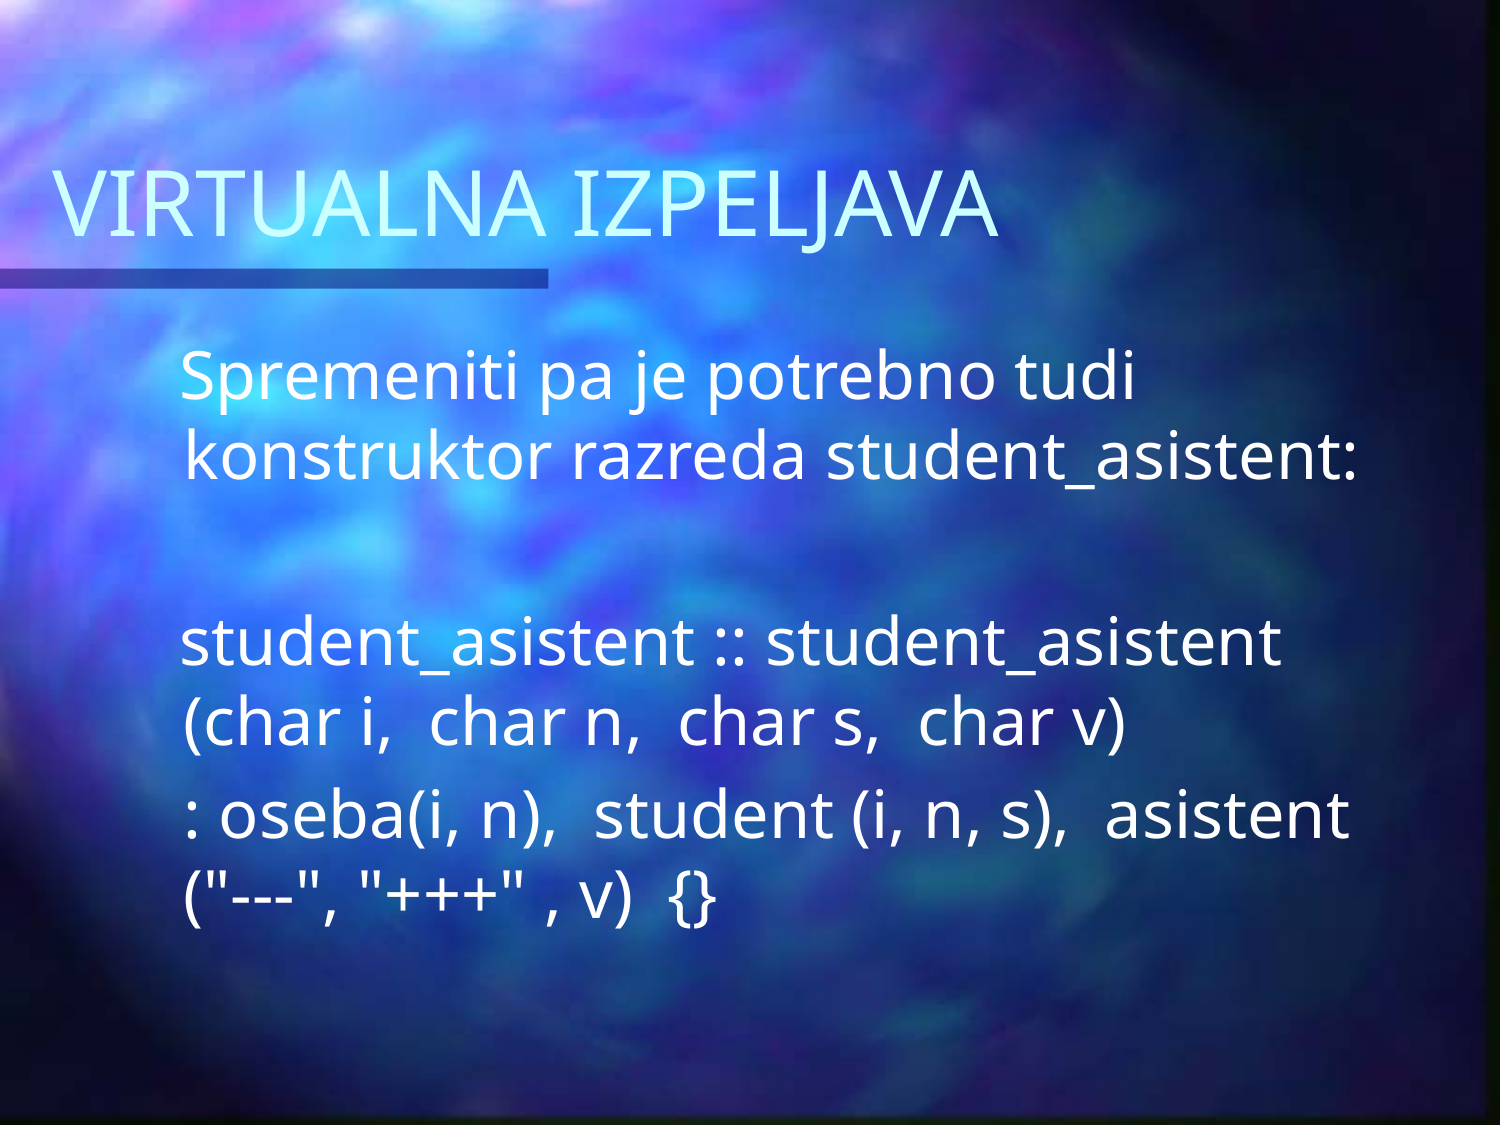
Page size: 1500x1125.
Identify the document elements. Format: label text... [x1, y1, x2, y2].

picture [0, 0, 1500, 1125]
list Spremeniti pa je potrebno tudi konstruktor razreda student_asistent: student_asistent :: student_asistent (char i, char n, char s, char v) : oseba(i, n), student (i, n, s), asistent ("---", "+++" , v) {} [112, 324, 1388, 1000]
title VIRTUALNA IZPELJAVA [37, 75, 1313, 263]
